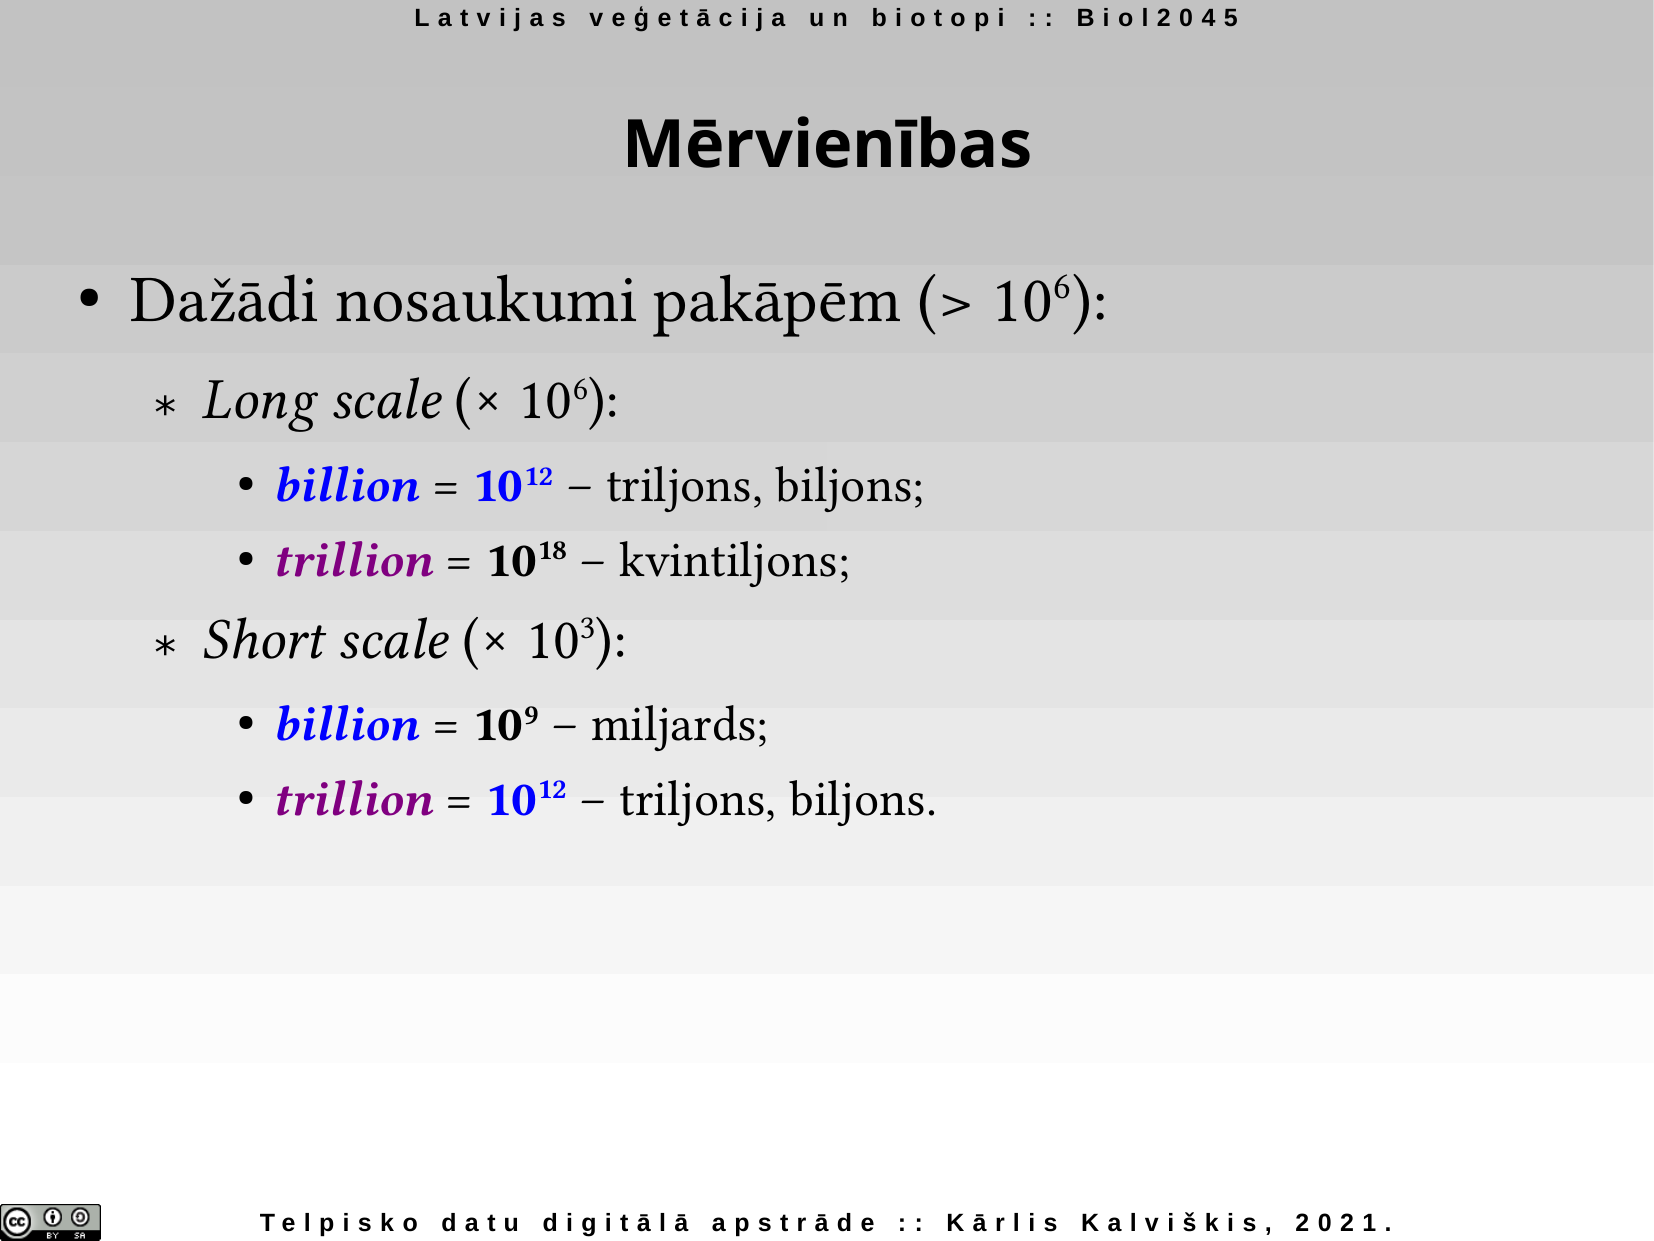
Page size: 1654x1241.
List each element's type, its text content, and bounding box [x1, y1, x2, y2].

title Mērvienības [59, 37, 1596, 246]
list Dažādi nosaukumi pakāpēm (> 106): Long scale (× 106): billion = 1012 – triljons, biljons; trillion = 1018 – kvintiljons; Short scale (× 103): billion = 109 – miljards; trillion = 1012 – triljons, biljons. [59, 261, 1596, 1175]
picture [0, 0, 1654, 1241]
